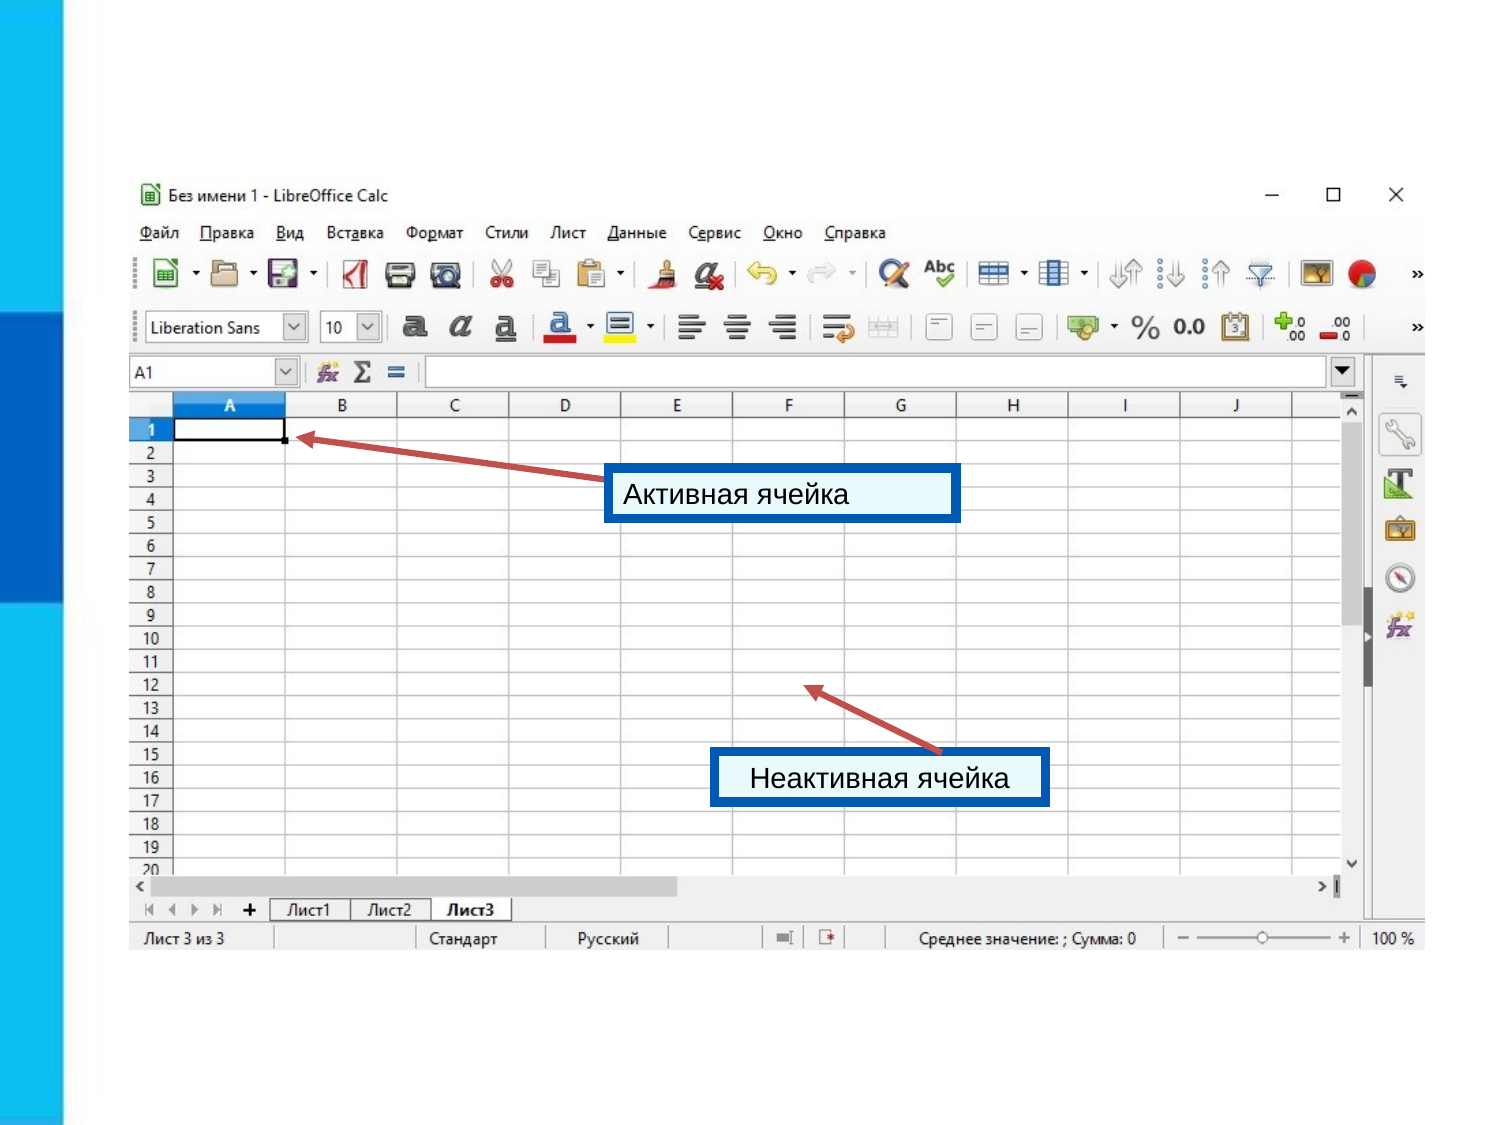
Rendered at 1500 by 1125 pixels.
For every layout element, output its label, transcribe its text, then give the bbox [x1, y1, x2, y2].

text_box Неактивная ячейка [714, 751, 1046, 802]
picture [0, 0, 1500, 1125]
text_box Активная ячейка [608, 467, 956, 519]
